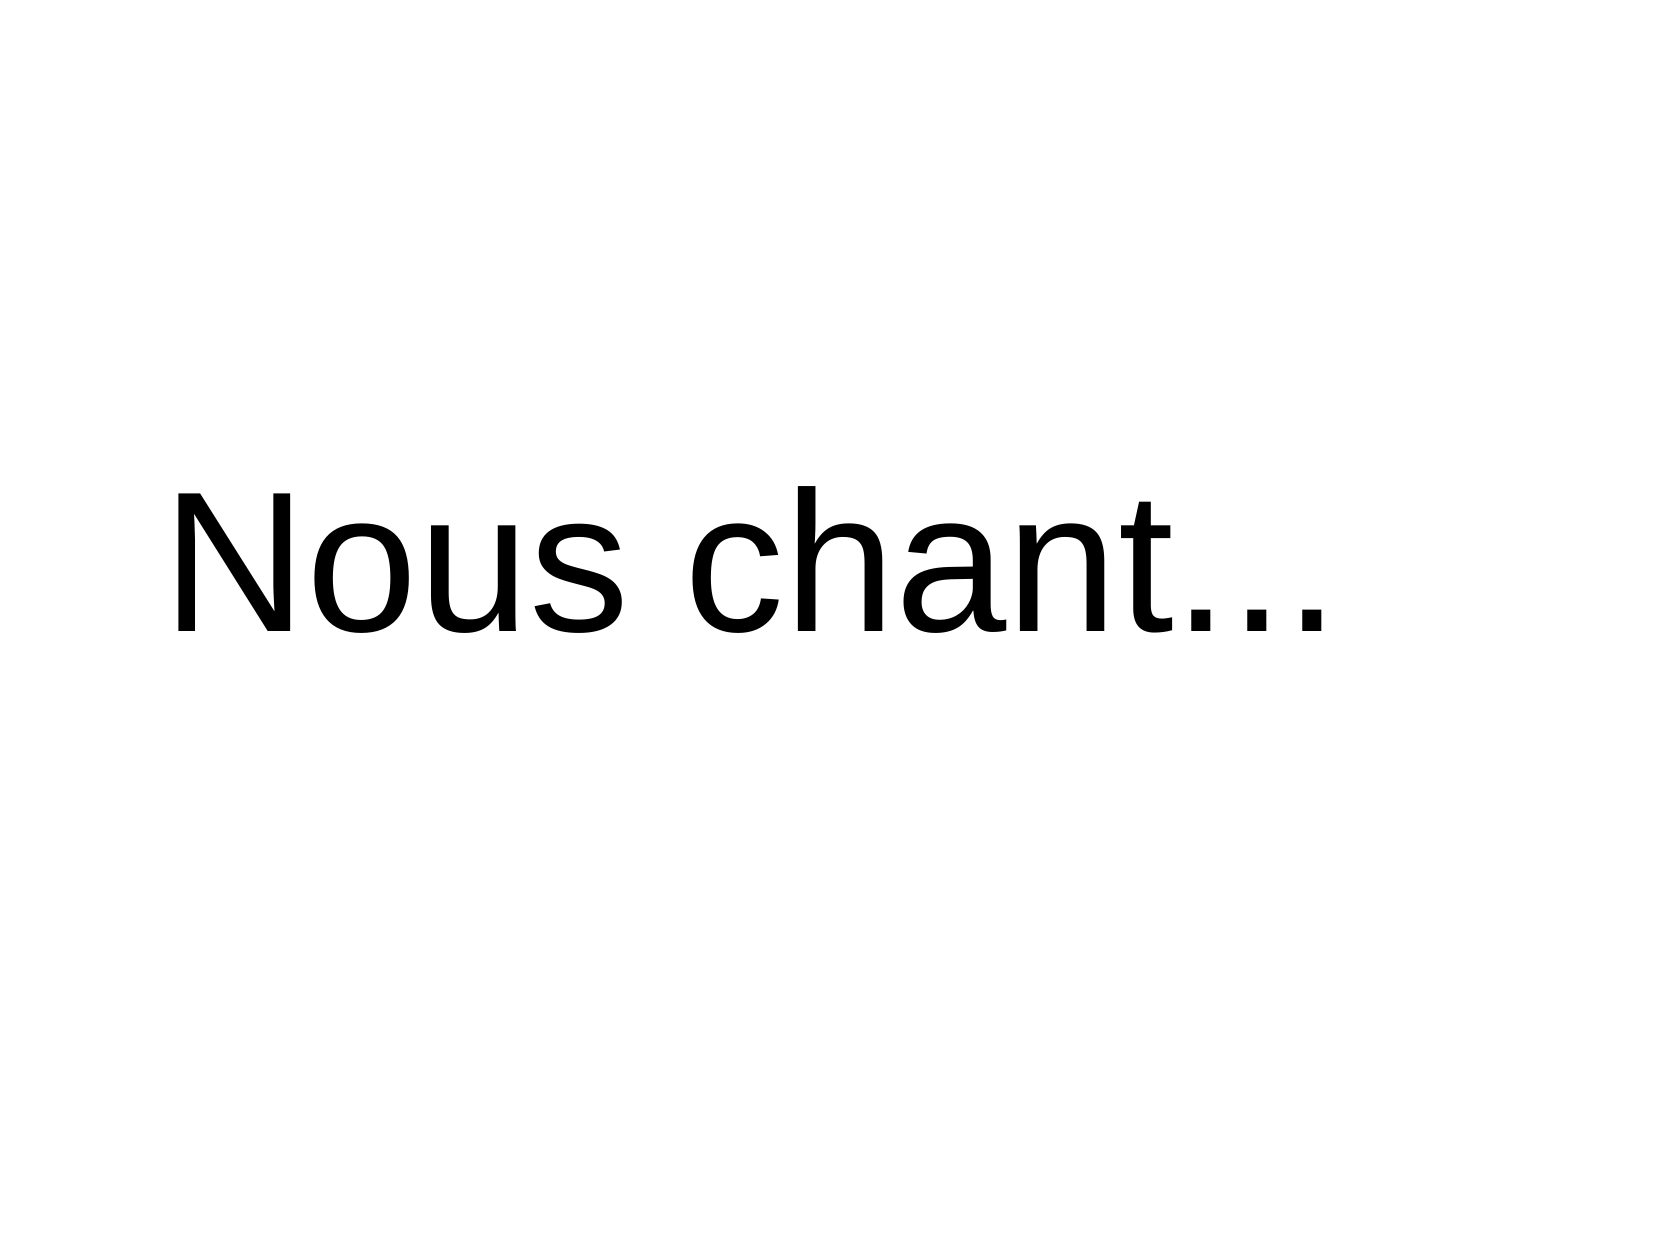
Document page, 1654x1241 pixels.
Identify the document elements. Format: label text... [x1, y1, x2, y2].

text_box Nous chant... [147, 442, 1595, 682]
